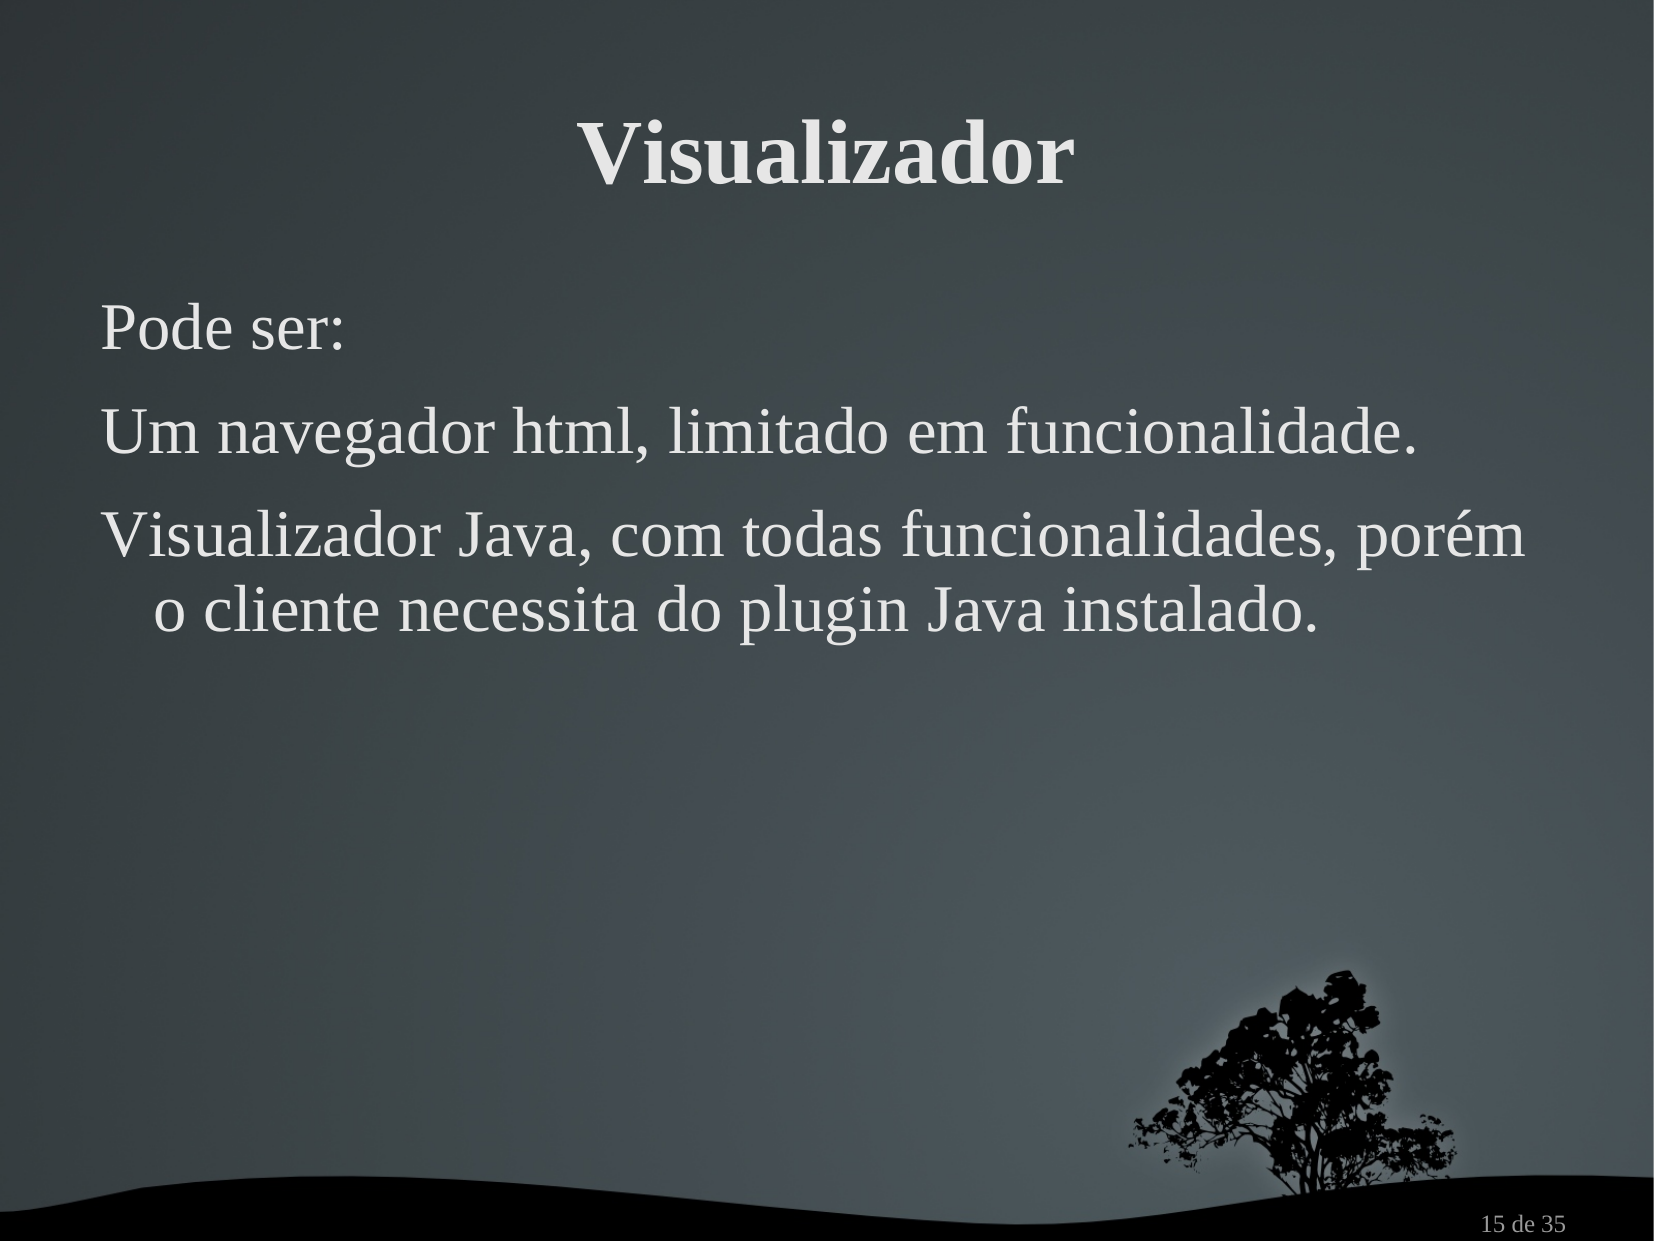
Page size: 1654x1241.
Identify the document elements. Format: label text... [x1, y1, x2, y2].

picture [0, 0, 1654, 1241]
title Visualizador [82, 56, 1571, 250]
list Pode ser: Um navegador html, limitado em funcionalidade. Visualizador Java, com todas funcionalidades, porém o cliente necessita do plugin Java instalado. [82, 290, 1571, 1094]
